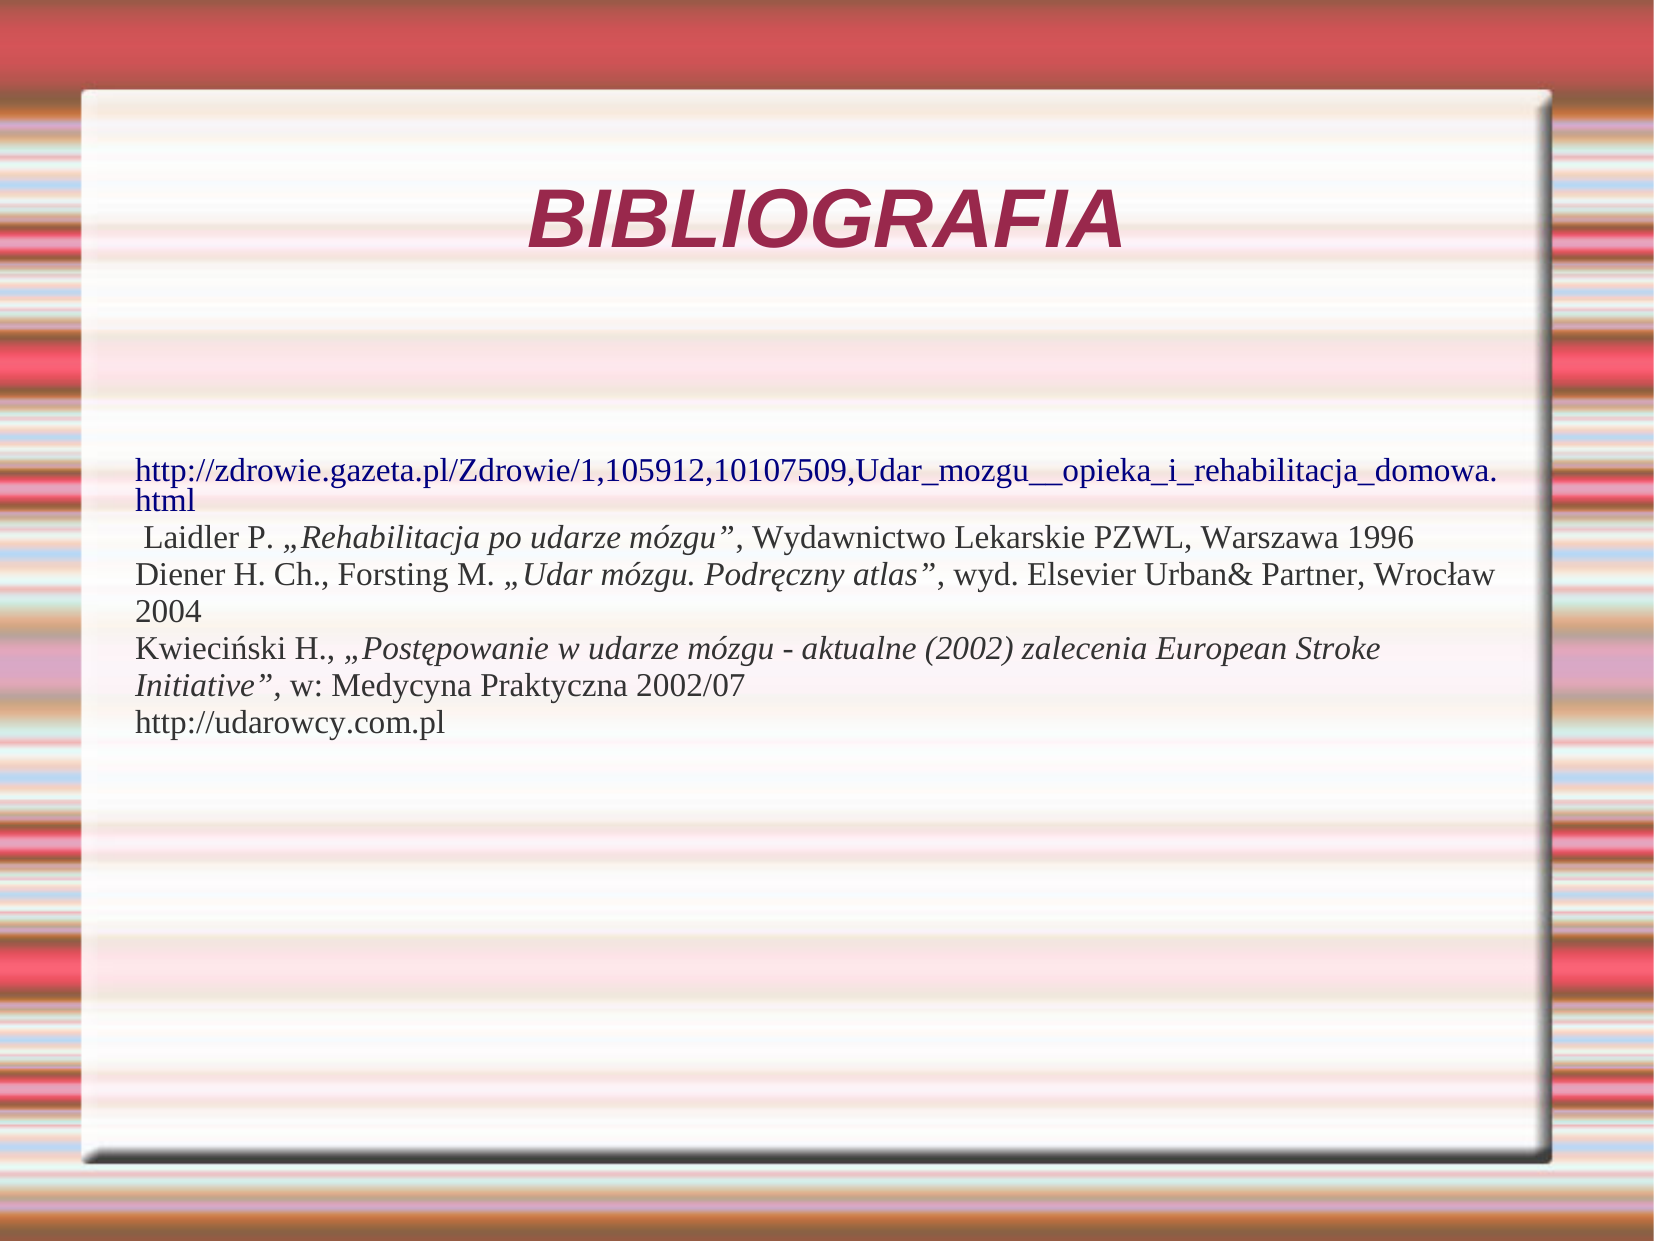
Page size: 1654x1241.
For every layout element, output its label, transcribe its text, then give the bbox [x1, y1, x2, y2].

list http://zdrowie.gazeta.pl/Zdrowie/1,105912,10107509,Udar_mozgu__opieka_i_rehabilitacja_domowa.html Laidler P. „Rehabilitacja po udarze mózgu”, Wydawnictwo Lekarskie PZWL, Warszawa 1996 Diener H. Ch., Forsting M. „Udar mózgu. Podręczny atlas”, wyd. Elsevier Urban& Partner, Wrocław 2004 Kwieciński H., „Postępowanie w udarze mózgu - aktualne (2002) zalecenia European Stroke Initiative”, w: Medycyna Praktyczna 2002/07 http://udarowcy.com.pl [134, 303, 1516, 1085]
picture [0, 0, 1654, 1241]
title BIBLIOGRAFIA [121, 114, 1534, 322]
